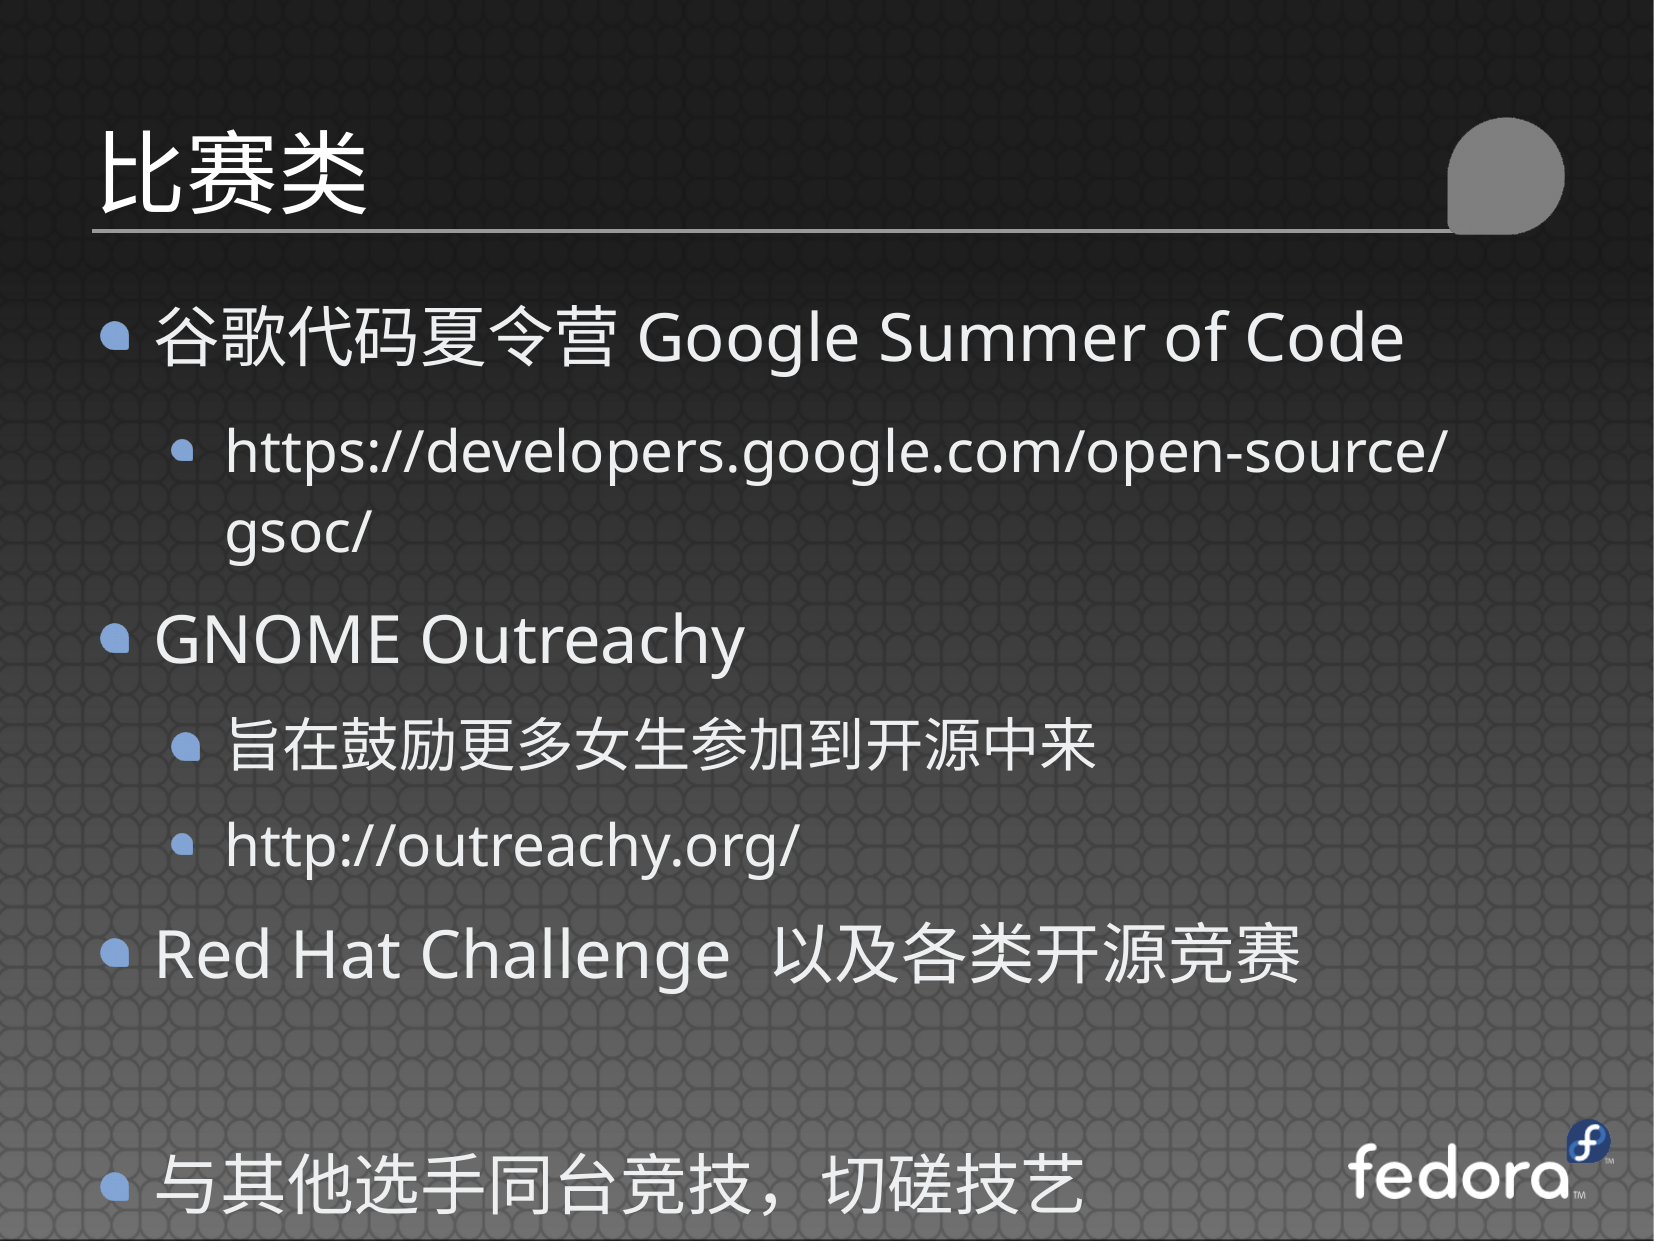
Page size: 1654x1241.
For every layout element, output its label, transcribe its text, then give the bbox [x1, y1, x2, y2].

picture [0, 0, 1654, 1241]
list 谷歌代码夏令营Google Summer of Code https://developers.google.com/open-source/gsoc/ GNOME Outreachy 旨在鼓励更多女生参加到开源中来 http://outreachy.org/ Red Hat Challenge 以及各类开源竞赛 与其他选手同台竞技，切磋技艺 [82, 290, 1571, 1140]
title 比赛类 [94, 100, 1426, 251]
